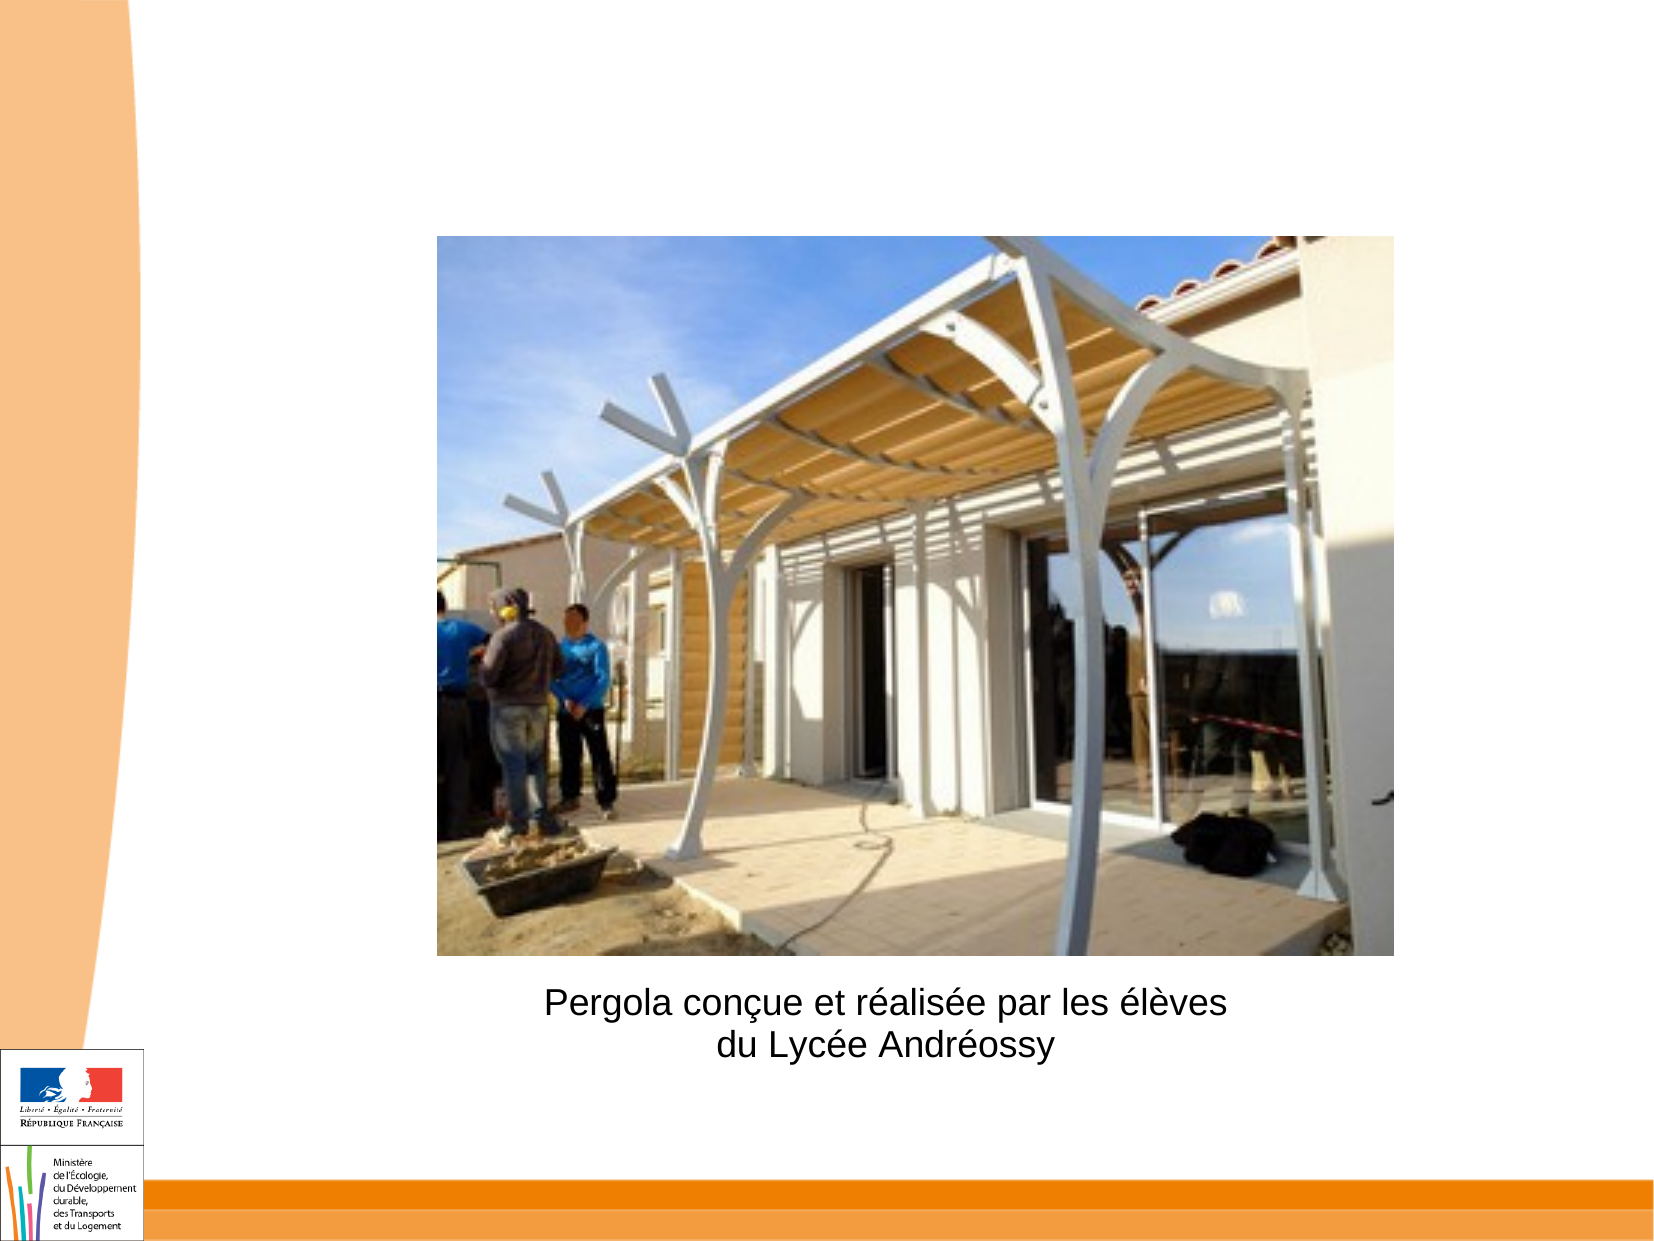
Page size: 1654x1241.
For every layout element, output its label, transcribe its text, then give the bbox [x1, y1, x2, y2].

text_box Pergola conçue et réalisée par les élèves du Lycée Andréossy [442, 974, 1329, 1115]
picture [0, 0, 1654, 1241]
